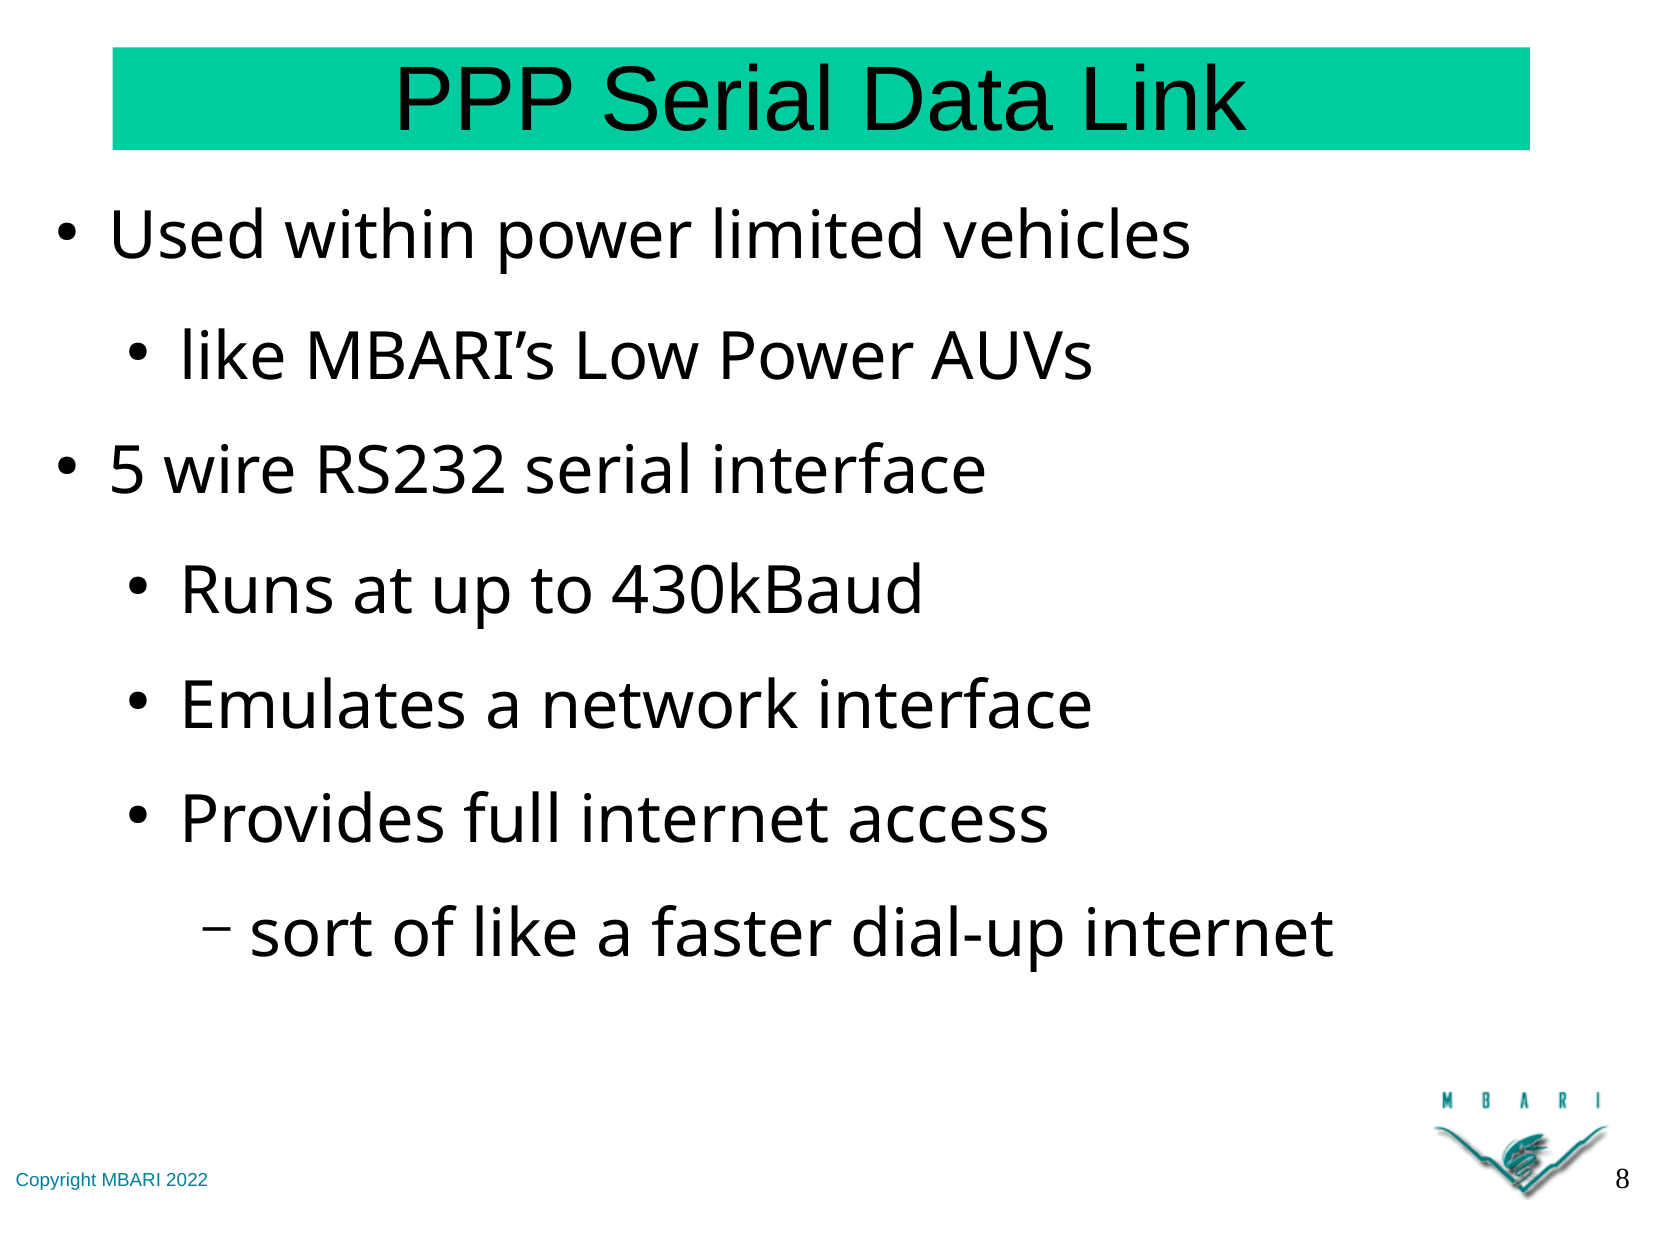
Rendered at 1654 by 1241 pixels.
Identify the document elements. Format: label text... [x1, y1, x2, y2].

picture [1426, 1156, 1613, 1200]
title PPP Serial Data Link [112, 47, 1530, 151]
list Used within power limited vehicles like MBARI’s Low Power AUVs 5 wire RS232 serial interface Runs at up to 430kBaud Emulates a network interface Provides full internet access sort of like a faster dial-up internet [37, 187, 1613, 1156]
